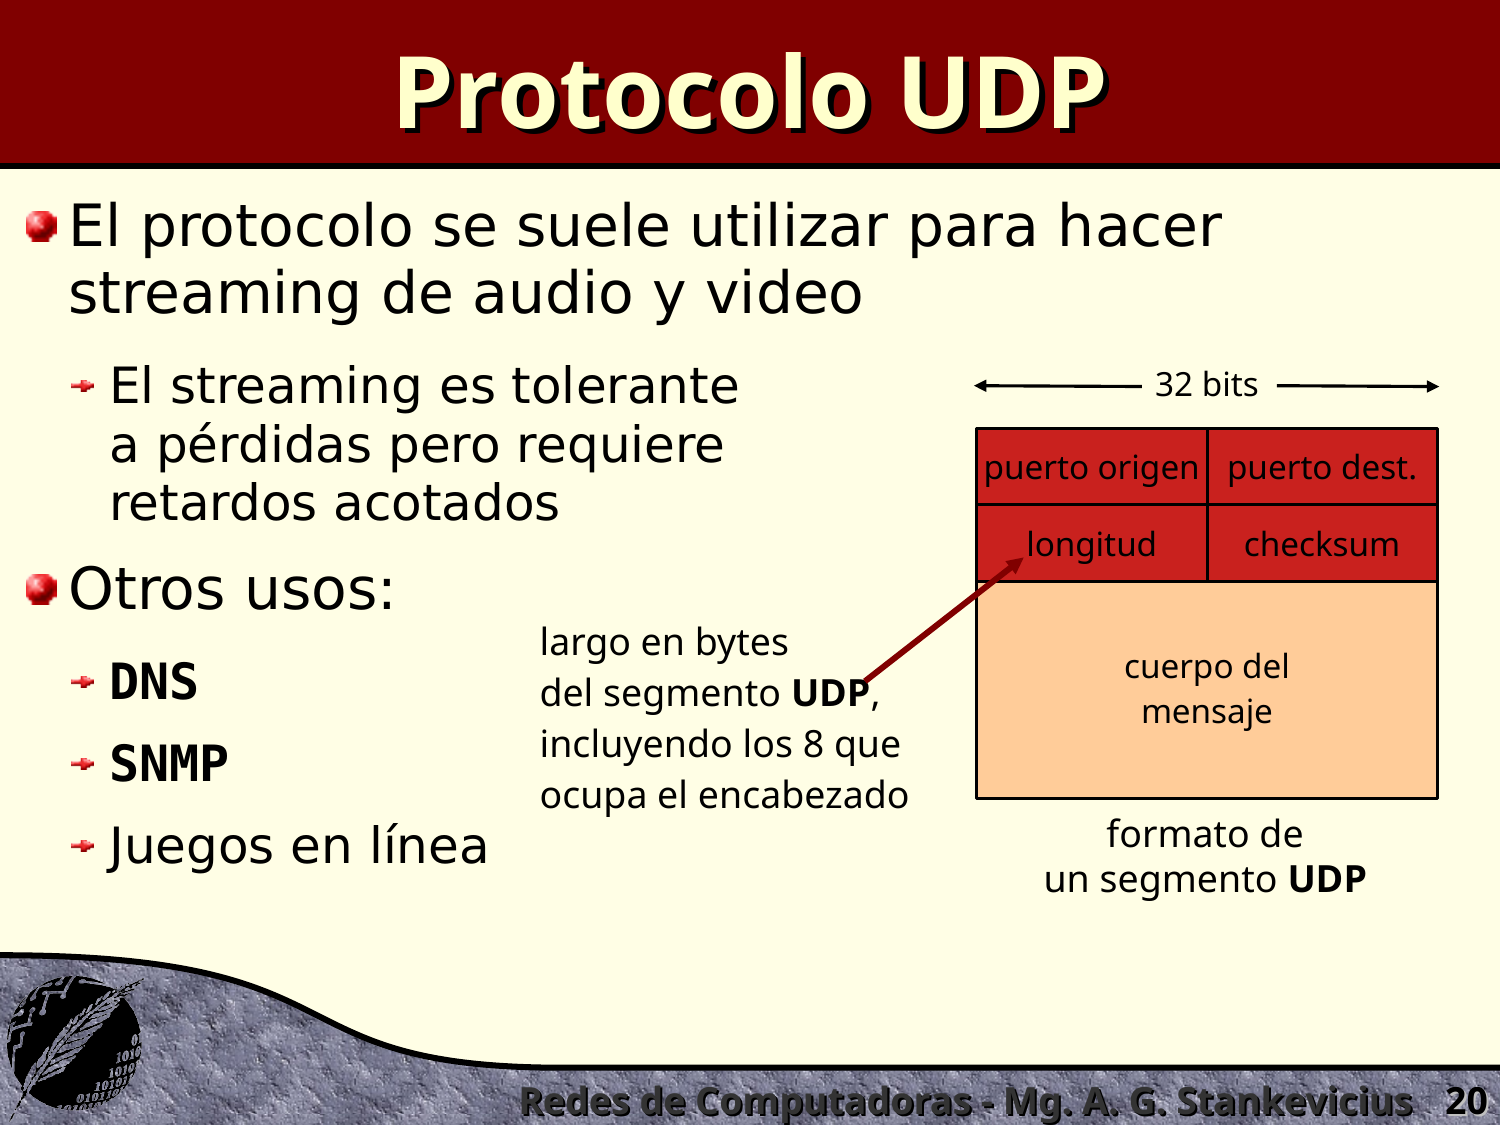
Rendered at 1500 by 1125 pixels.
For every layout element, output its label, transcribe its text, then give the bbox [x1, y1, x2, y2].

text_box cuerpo del mensaje [976, 582, 1438, 799]
text_box checksum [1207, 504, 1438, 582]
picture [1047, 1100, 1054, 1110]
text_box formato de un segmento UDP [1028, 802, 1382, 908]
text_box longitud [976, 504, 1207, 582]
picture [0, 959, 1500, 1125]
text_box puerto origen [976, 428, 1207, 504]
text_box largo en bytes del segmento UDP, incluyendo los 8 que ocupa el encabezado [524, 607, 950, 832]
picture [790, 1100, 795, 1110]
text_box 32 bits [1140, 355, 1274, 412]
title Protocolo UDP [15, 5, 1485, 160]
text_box puerto dest. [1207, 428, 1438, 504]
list El protocolo se suele utilizar para hacer streaming de audio y video El streaming es tolerante a pérdidas pero requiere retardos acotados Otros usos: DNS SNMP Juegos en línea [11, 192, 1486, 921]
